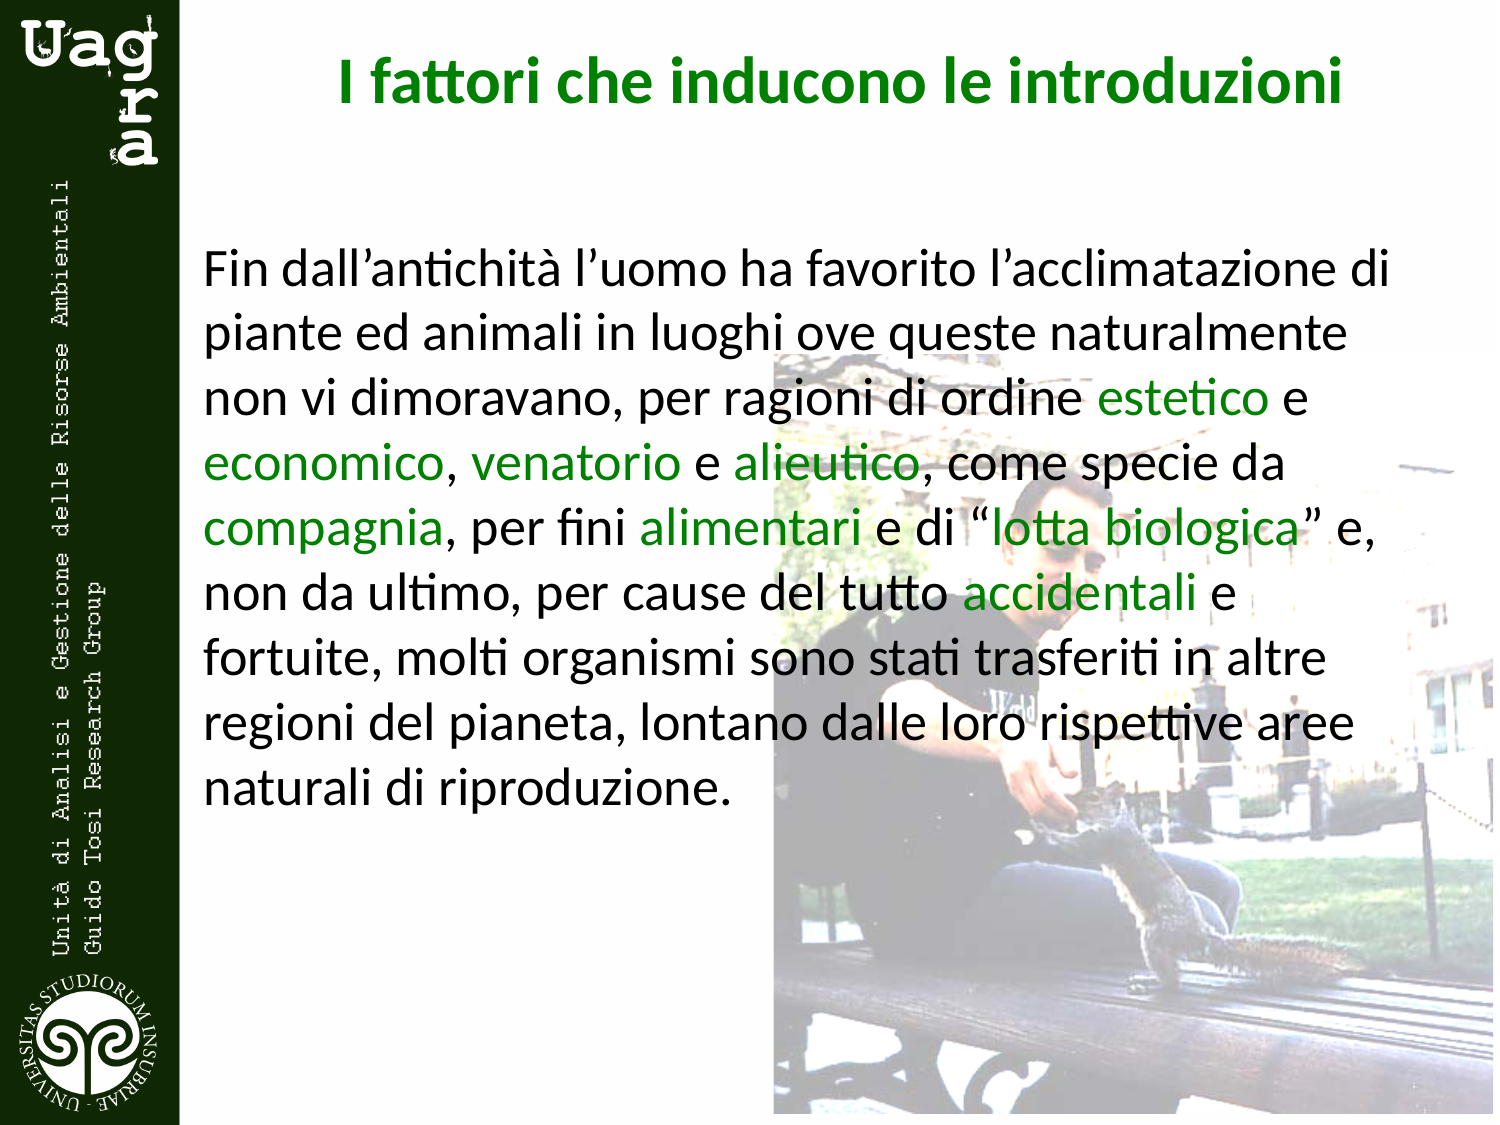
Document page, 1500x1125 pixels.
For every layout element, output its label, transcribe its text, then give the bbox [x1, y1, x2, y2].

text_box I fattori che inducono le introduzioni [194, 23, 1489, 130]
text_box Fin dall’antichità l’uomo ha favorito l’acclimatazione di piante ed animali in luoghi ove queste naturalmente non vi dimoravano, per ragioni di ordine estetico e economico, venatorio e alieutico, come specie da compagnia, per fini alimentari e di “lotta biologica” e, non da ultimo, per cause del tutto accidentali e fortuite, molti organismi sono stati trasferiti in altre regioni del pianeta, lontano dalle loro rispettive aree naturali di riproduzione. [188, 224, 1489, 1040]
picture [0, 0, 1497, 1125]
